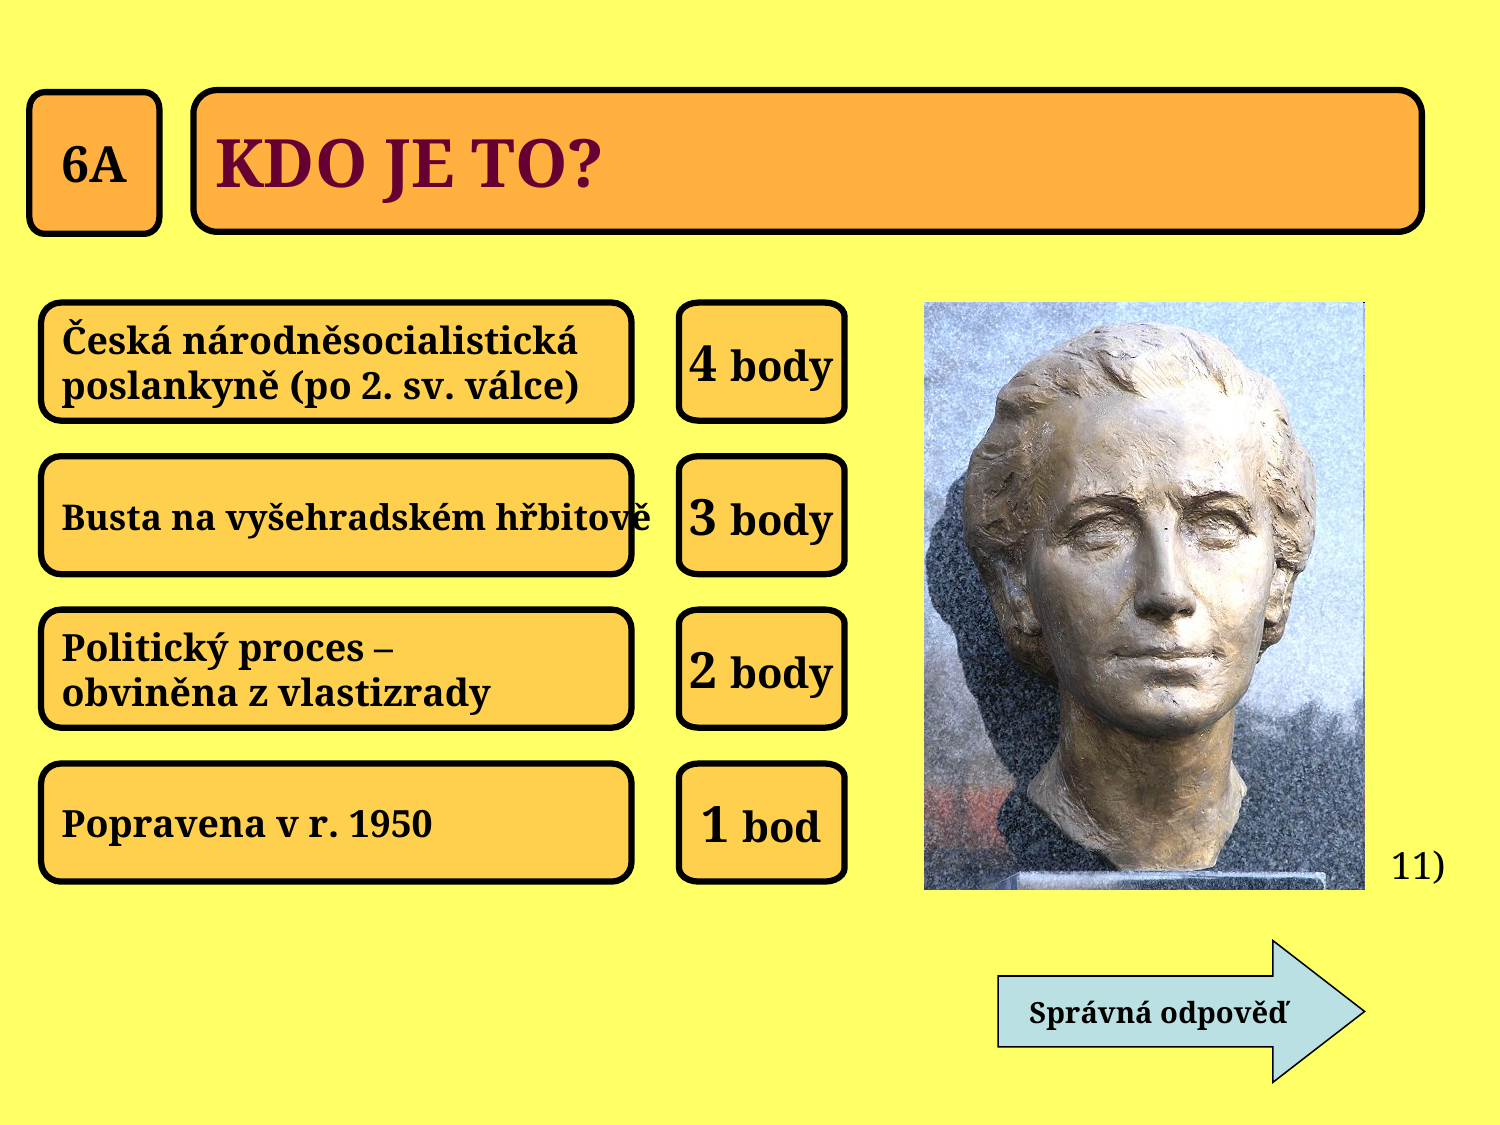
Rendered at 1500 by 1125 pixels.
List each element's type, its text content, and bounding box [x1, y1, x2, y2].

text_box 11) [1375, 834, 1500, 895]
text_box 4 body [191, 87, 1425, 234]
text_box 6A [29, 92, 160, 234]
text_box Správná odpověď [998, 940, 1365, 1083]
text_box 4 body [38, 761, 634, 884]
text_box 2 body [678, 609, 845, 728]
text_box 4 body [38, 454, 635, 577]
picture [924, 302, 1365, 890]
text_box 4 body [676, 300, 847, 423]
text_box 3 body [678, 456, 845, 575]
text_box 4 body [27, 89, 162, 236]
text_box KDO JE TO? [193, 90, 1422, 232]
text_box 1 bod [678, 763, 845, 882]
text_box Popravena v r. 1950 [41, 763, 632, 882]
text_box 4 body [38, 607, 634, 730]
text_box 4 body [38, 300, 634, 423]
text_box Politický proces – obviněna z vlastizrady [41, 609, 632, 728]
text_box Česká národněsocialistická poslankyně (po 2. sv. válce) [41, 302, 632, 421]
text_box Busta na vyšehradském hřbitově [41, 456, 632, 575]
